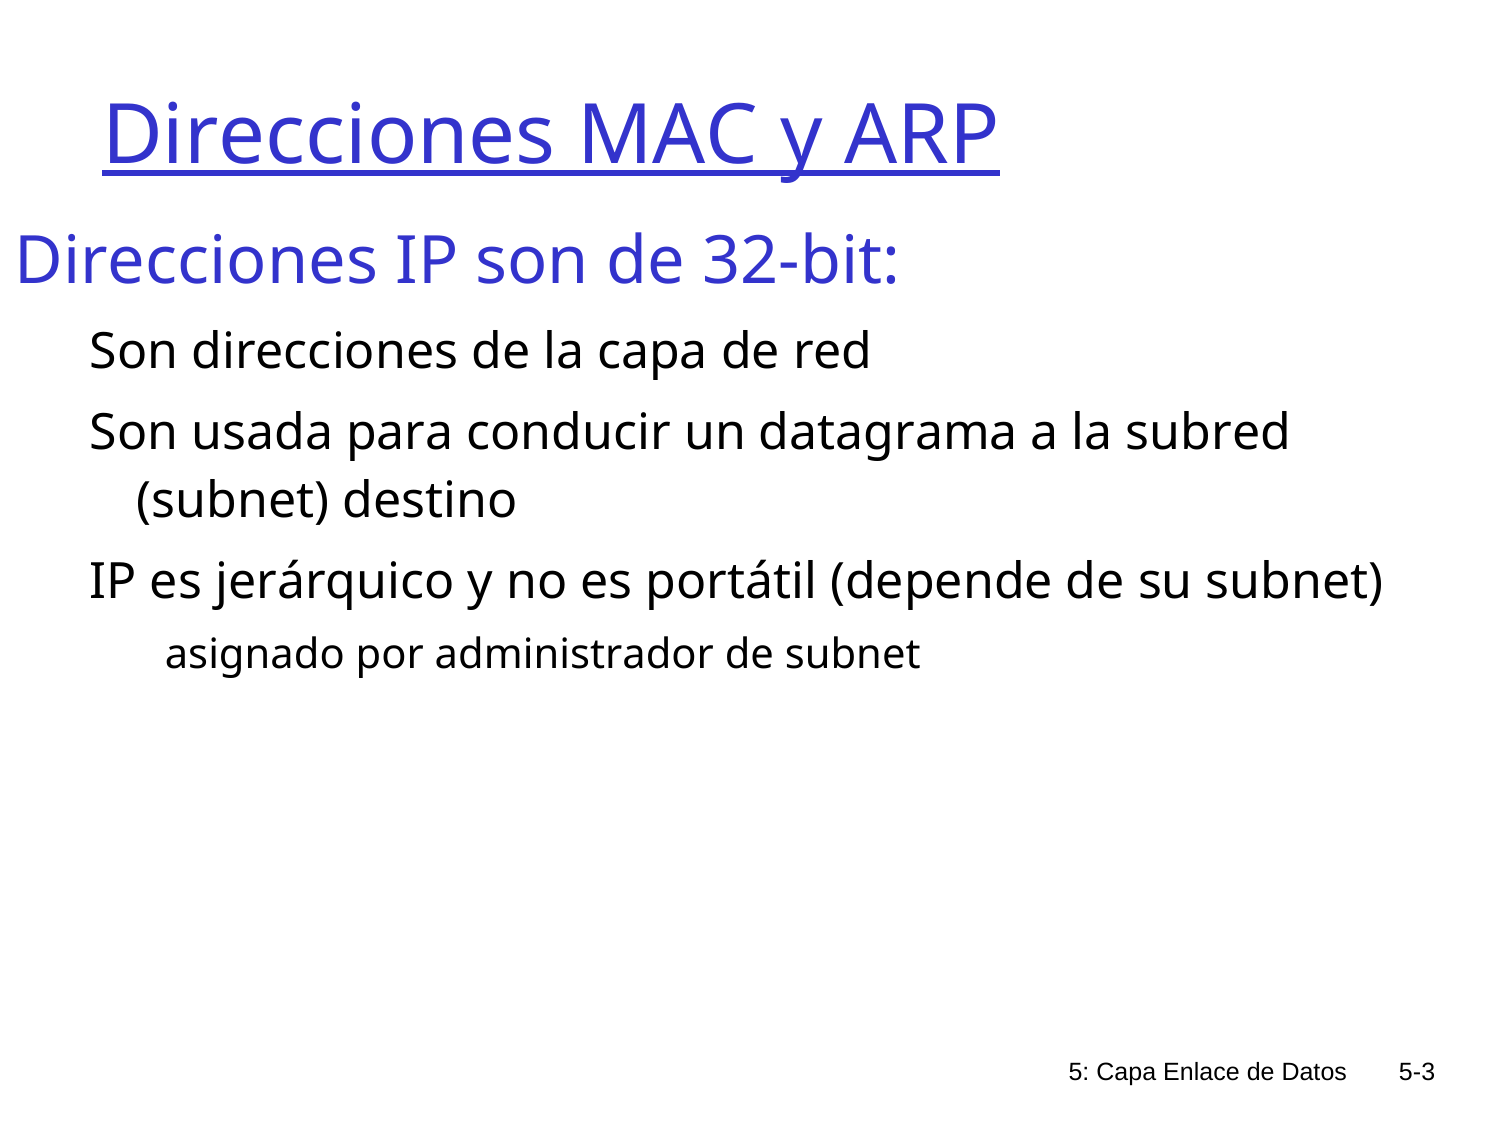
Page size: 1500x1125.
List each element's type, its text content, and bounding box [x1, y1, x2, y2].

title Direcciones MAC y ARP [87, 37, 1363, 204]
list Direcciones IP son de 32-bit: Son direcciones de la capa de red Son usada para conducir un datagrama a la subred (subnet) destino IP es jerárquico y no es portátil (depende de su subnet) asignado por administrador de subnet [0, 204, 1477, 1125]
